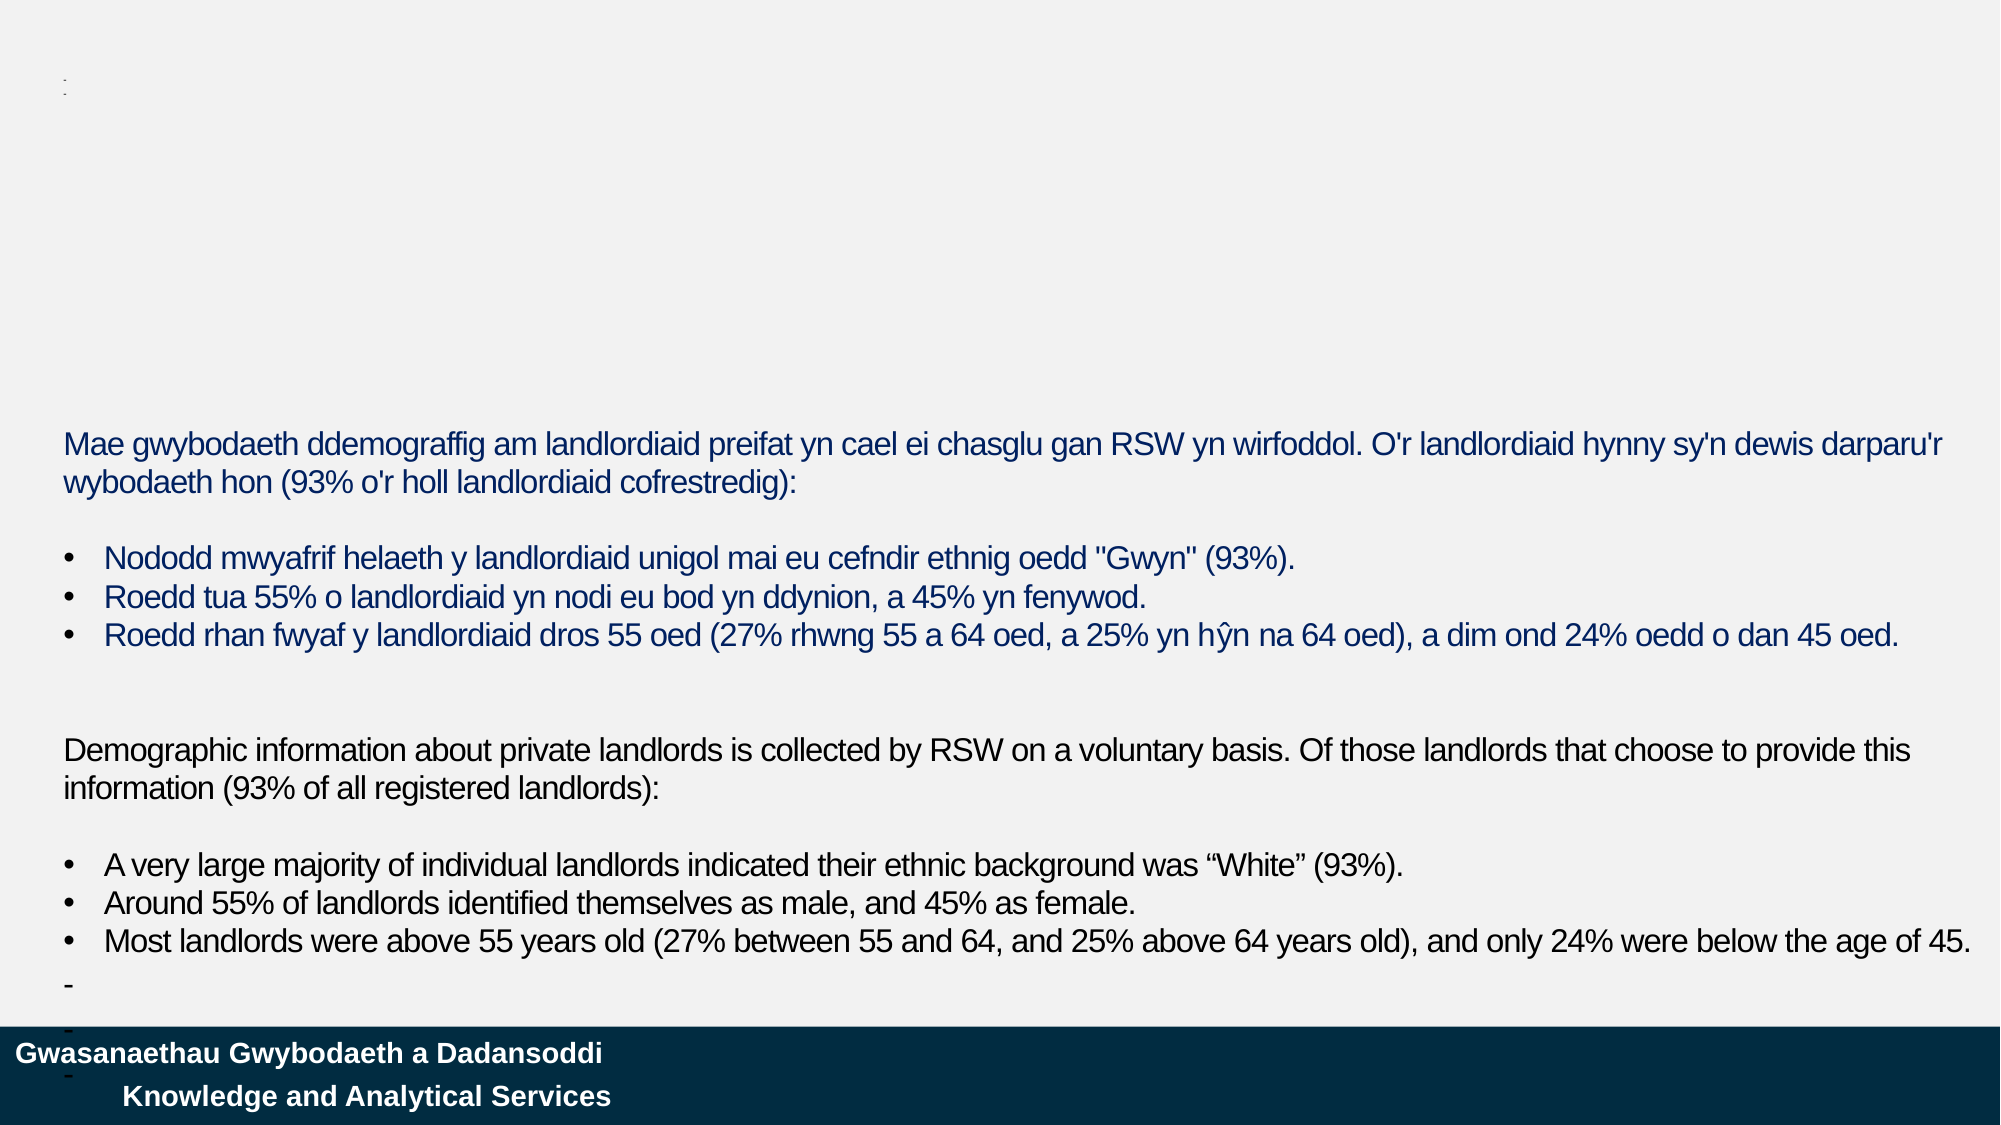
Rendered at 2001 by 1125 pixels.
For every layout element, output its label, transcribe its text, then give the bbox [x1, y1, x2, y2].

text_box Gwasanaethau Gwybodaeth a Dadansoddi Knowledge and Analytical Services [0, 1026, 2000, 1125]
text_box Mae gwybodaeth ddemograffig am landlordiaid preifat yn cael ei chasglu gan RSW yn wirfoddol. O'r landlordiaid hynny sy'n dewis darparu'r wybodaeth hon (93% o'r holl landlordiaid cofrestredig): Nododd mwyafrif helaeth y landlordiaid unigol mai eu cefndir ethnig oedd "Gwyn" (93%). Roedd tua 55% o landlordiaid yn nodi eu bod yn ddynion, a 45% yn fenywod. Roedd rhan fwyaf y landlordiaid dros 55 oed (27% rhwng 55 a 64 oed, a 25% yn hŷn na 64 oed), a dim ond 24% oedd o dan 45 oed. Demographic information about private landlords is collected by RSW on a voluntary basis. Of those landlords that choose to provide this information (93% of all registered landlords): A very large majority of individual landlords indicated their ethnic background was “White” (93%). Around 55% of landlords identified themselves as male, and 45% as female. Most landlords were above 55 years old (27% between 55 and 64, and 25% above 64 years old), and only 24% were below the age of 45. [48, 43, 2000, 1004]
